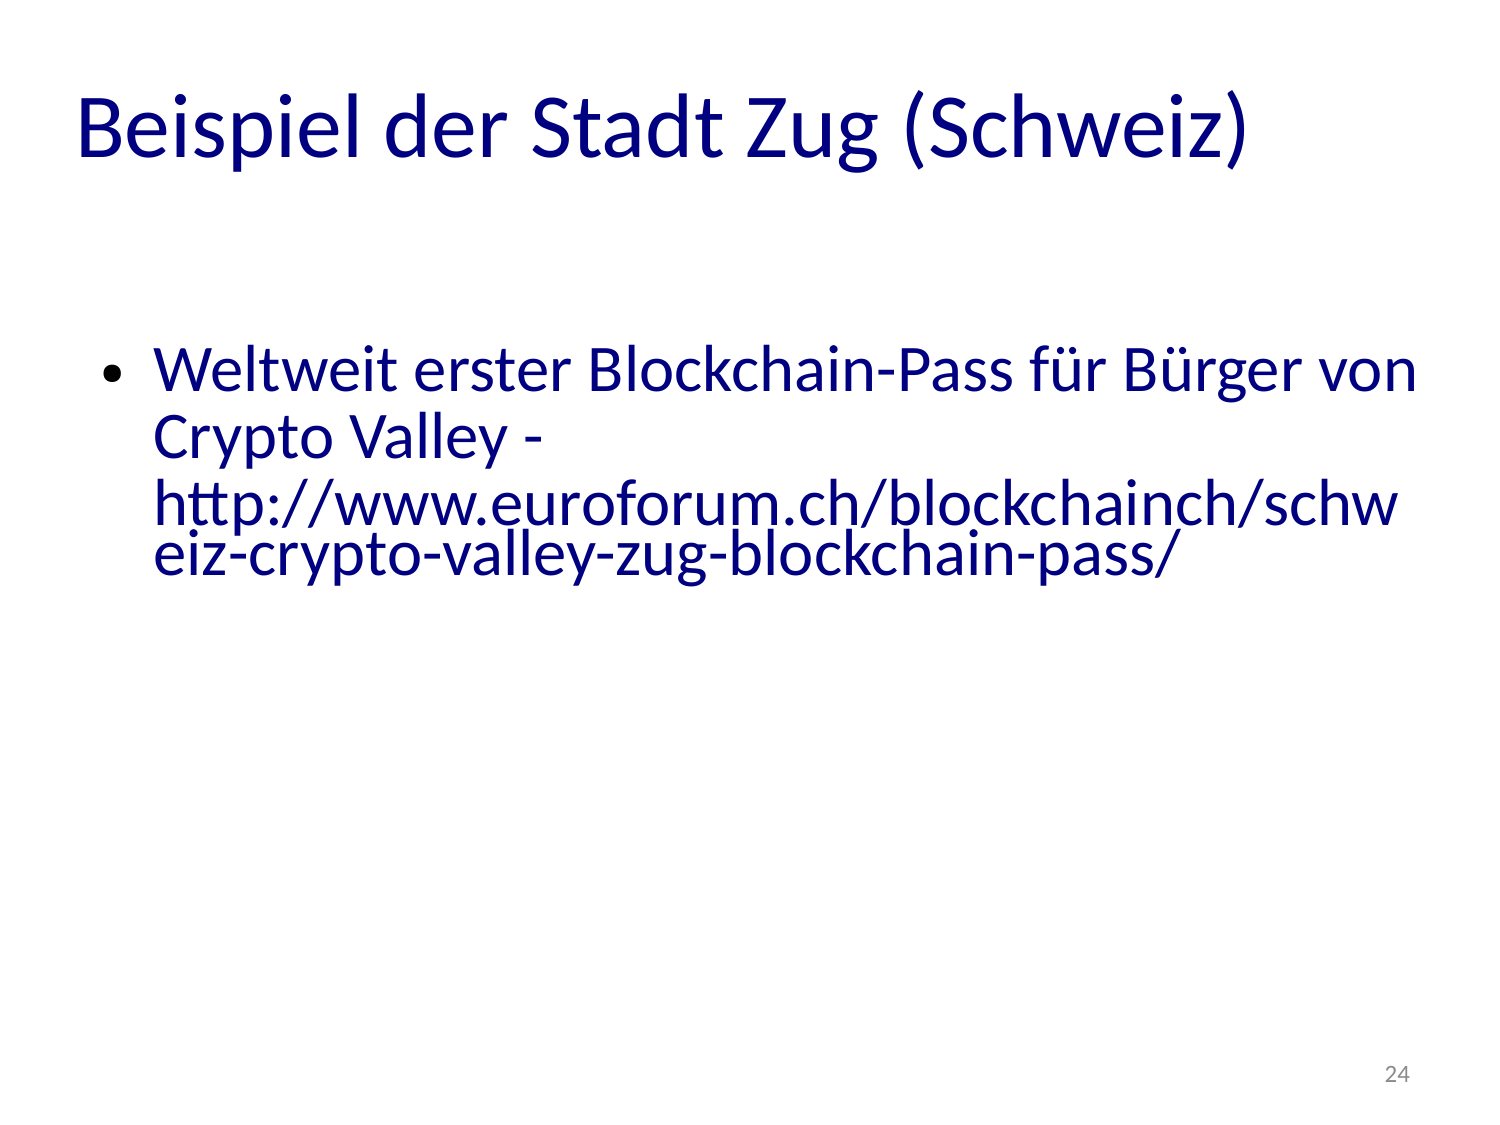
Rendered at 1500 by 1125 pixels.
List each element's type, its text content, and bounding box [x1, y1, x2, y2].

list Weltweit erster Blockchain-Pass für Bürger von Crypto Valley - http://www.euroforum.ch/blockchainch/schweiz-crypto-valley-zug-blockchain-pass/ [82, 263, 1425, 1028]
title Beispiel der Stadt Zug (Schweiz) [75, 47, 1441, 231]
